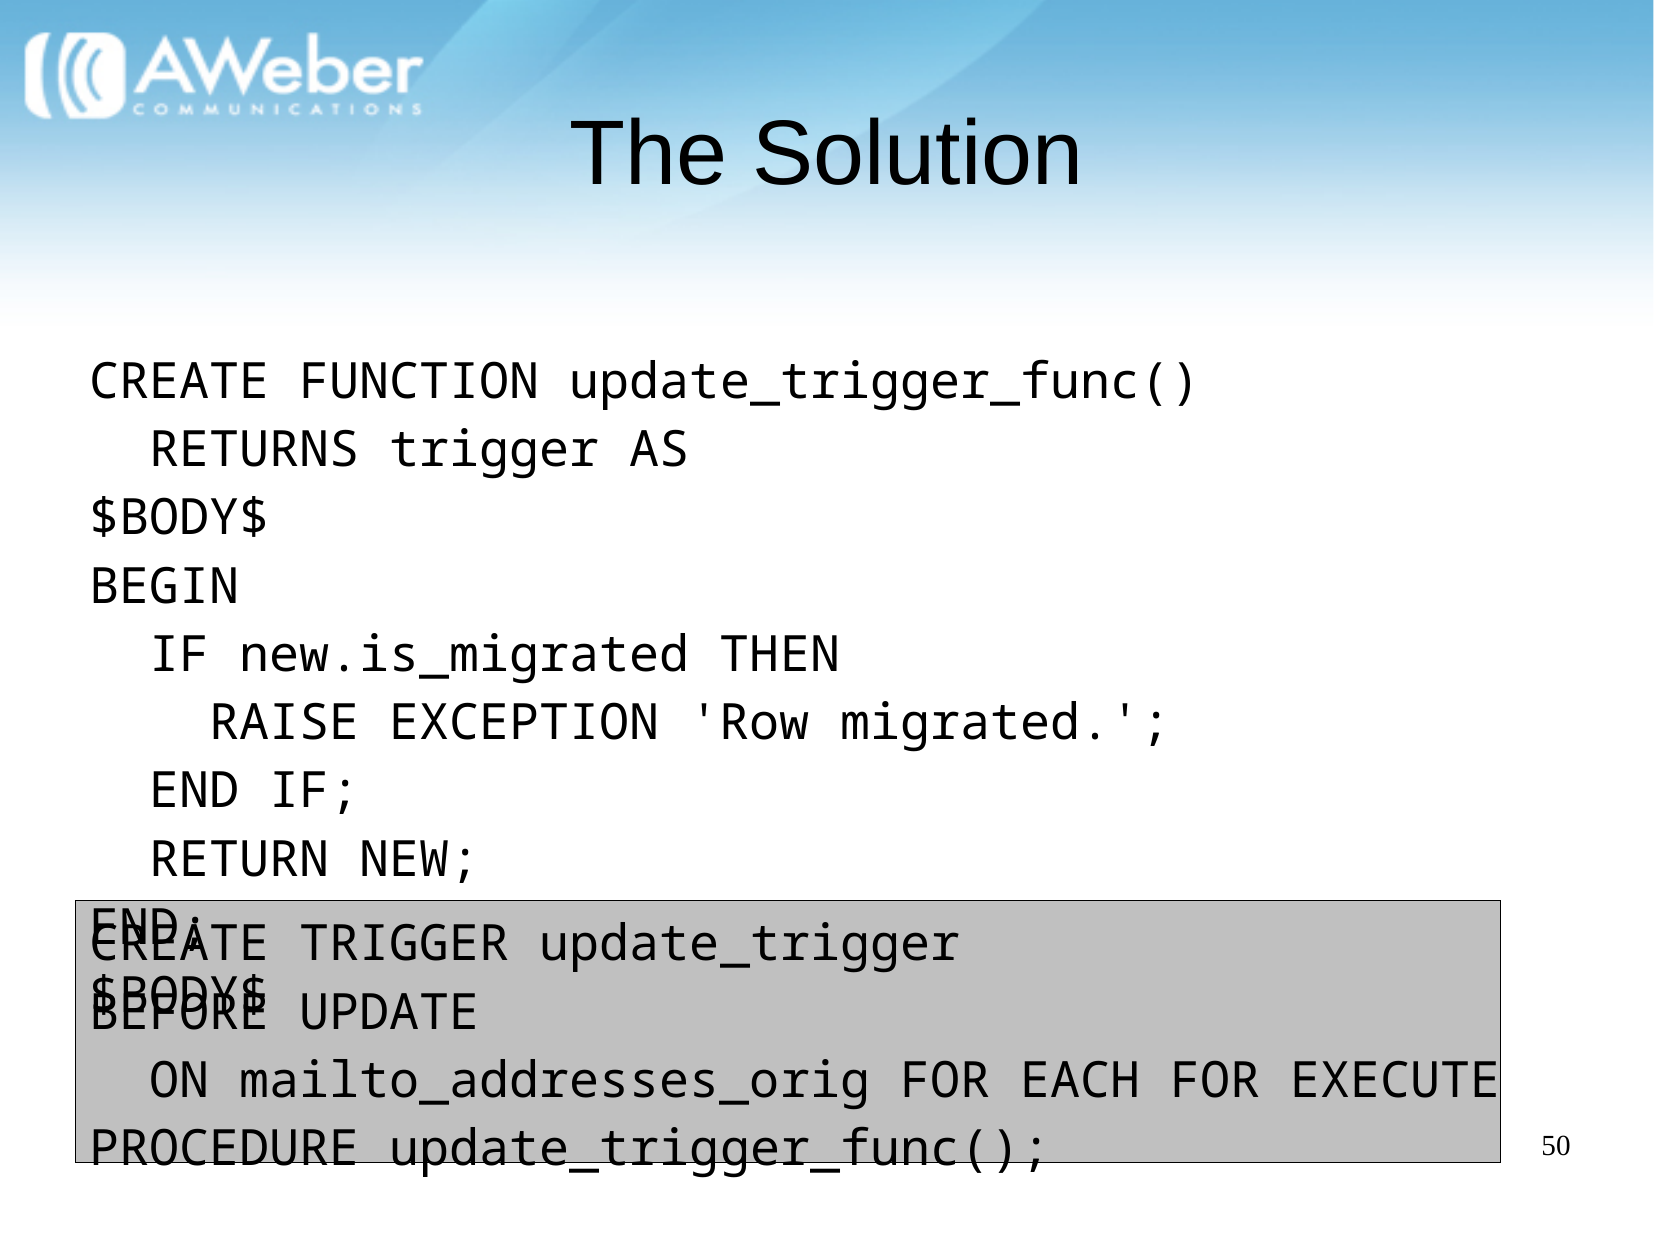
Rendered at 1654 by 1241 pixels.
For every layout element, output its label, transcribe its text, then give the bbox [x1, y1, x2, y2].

text_box [727, 1141, 742, 1162]
text_box [758, 1141, 772, 1149]
text_box [696, 1141, 711, 1162]
text_box [487, 1152, 500, 1162]
text_box [547, 1141, 561, 1149]
text_box [308, 1133, 320, 1146]
text_box CREATE FUNCTION update_trigger_func() RETURNS trigger AS $BODY$ BEGIN IF new.is_migrated THEN RAISE EXCEPTION 'Row migrated.'; END IF; RETURN NEW; END; $BODY$ [75, 337, 1576, 853]
picture [0, 0, 1654, 376]
text_box CREATE TRIGGER update_trigger BEFORE UPDATE ON mailto_addresses_orig FOR EACH FOR EXECUTE PROCEDURE update_trigger_func(); [75, 900, 1576, 1115]
text_box [128, 1133, 140, 1146]
text_box [156, 1133, 172, 1161]
title The Solution [82, 49, 1571, 257]
text_box [909, 1141, 922, 1163]
text_box [75, 1115, 1501, 1163]
text_box [456, 1141, 471, 1162]
text_box [98, 1133, 112, 1147]
text_box [308, 1150, 321, 1163]
text_box [247, 1133, 262, 1161]
text_box [128, 1150, 141, 1163]
text_box [427, 1141, 442, 1162]
